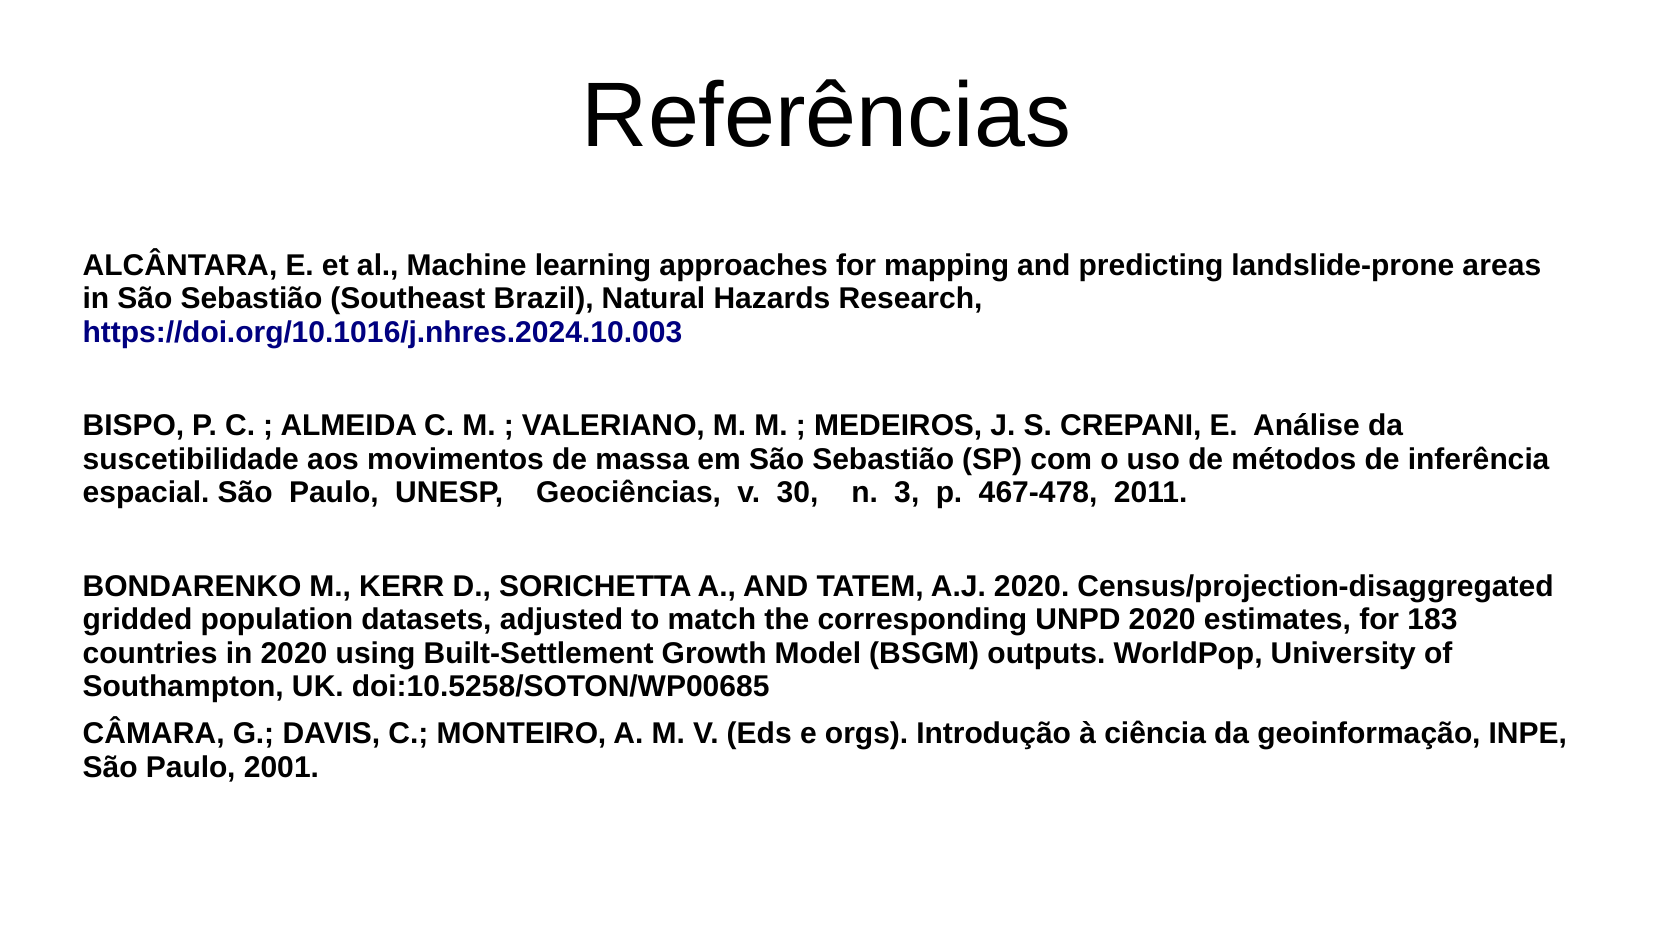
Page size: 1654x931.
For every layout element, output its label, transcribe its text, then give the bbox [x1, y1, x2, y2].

list ALCÂNTARA, E. et al., Machine learning approaches for mapping and predicting landslide-prone areas in São Sebastião (Southeast Brazil), Natural Hazards Research, https://doi.org/10.1016/j.nhres.2024.10.003 BISPO, P. C. ; ALMEIDA C. M. ; VALERIANO, M. M. ; MEDEIROS, J. S. CREPANI, E. Análise da suscetibilidade aos movimentos de massa em São Sebastião (SP) com o uso de métodos de inferência espacial. São Paulo, UNESP, Geociências, v. 30, n. 3, p. 467-478, 2011. BONDARENKO M., KERR D., SORICHETTA A., AND TATEM, A.J. 2020. Census/projection-disaggregated gridded population datasets, adjusted to match the corresponding UNPD 2020 estimates, for 183 countries in 2020 using Built-Settlement Growth Model (BSGM) outputs. WorldPop, University of Southampton, UK. doi:10.5258/SOTON/WP00685 CÂMARA, G.; DAVIS, C.; MONTEIRO, A. M. V. (Eds e orgs). Introdução à ciência da geoinformação, INPE, São Paulo, 2001. [82, 248, 1571, 788]
title Referências [82, 37, 1571, 193]
